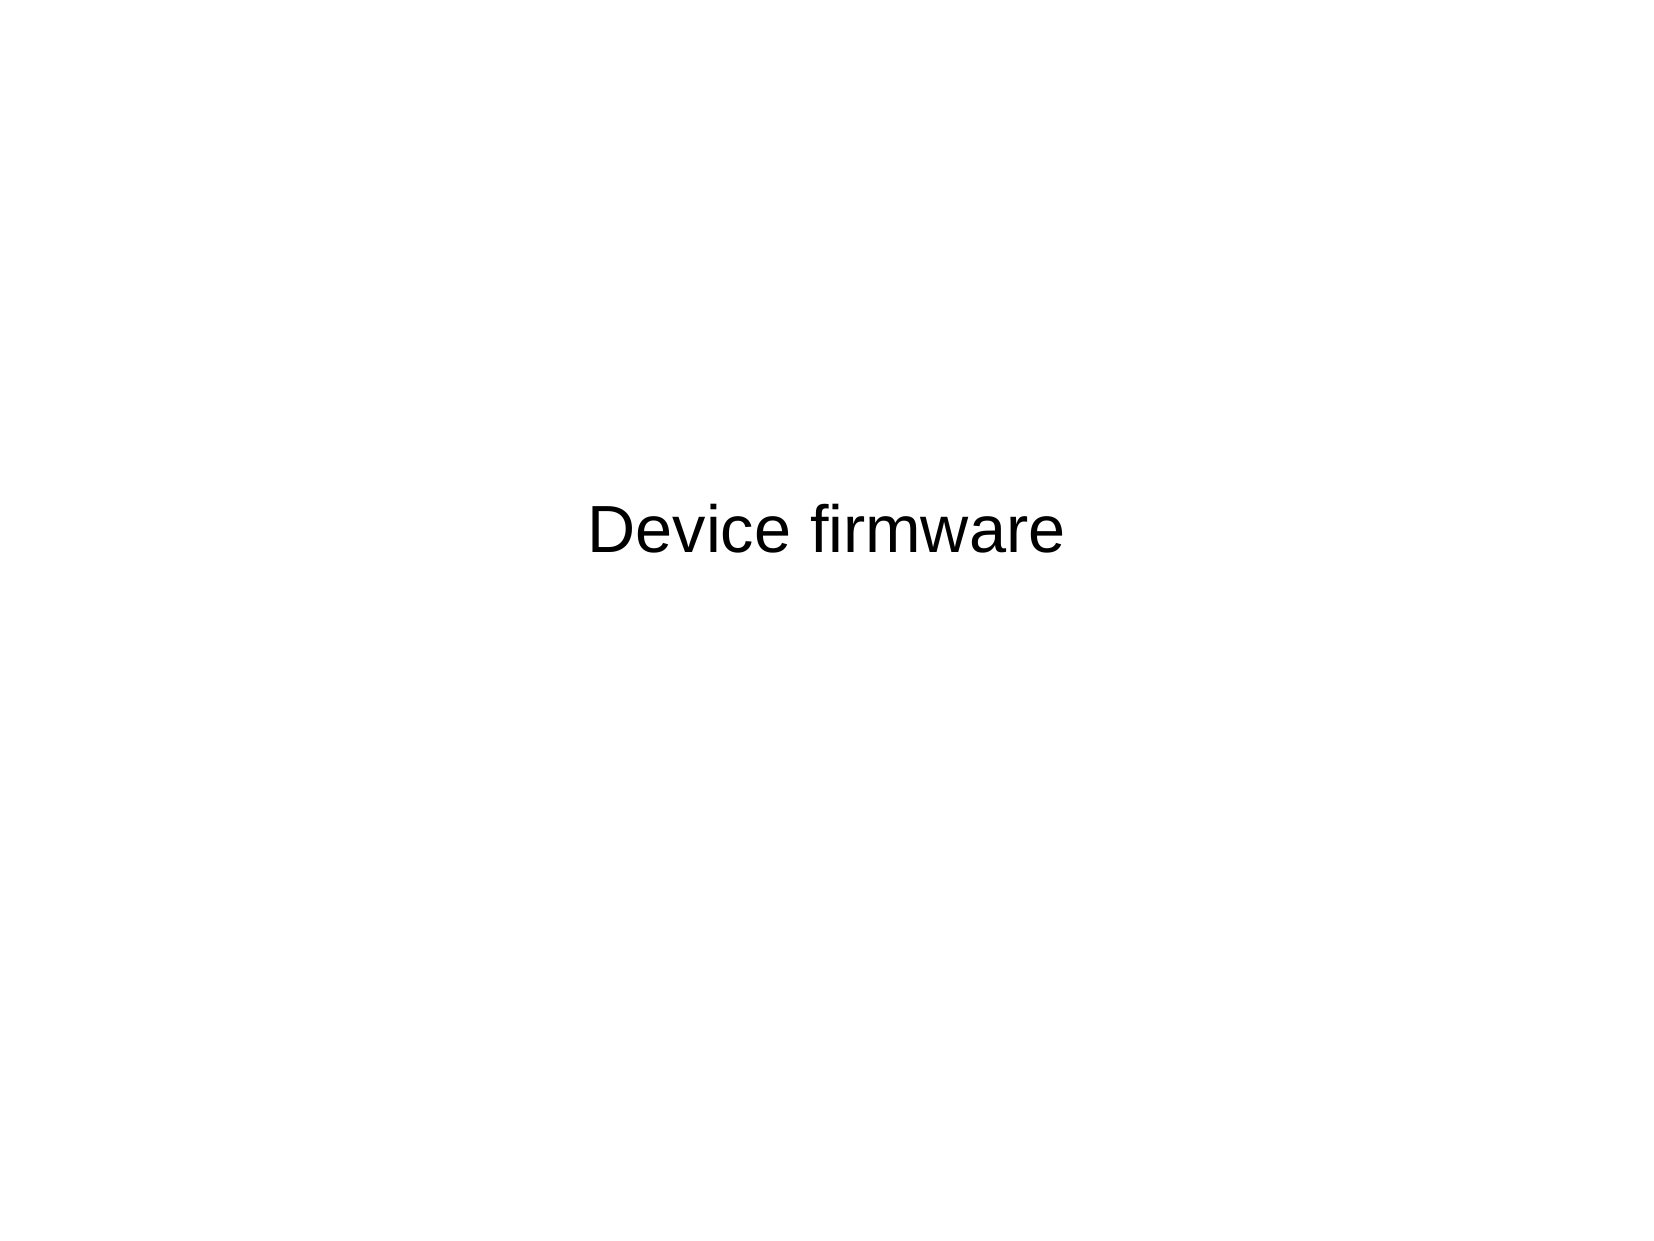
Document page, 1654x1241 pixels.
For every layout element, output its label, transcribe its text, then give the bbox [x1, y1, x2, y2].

subtitle Device firmware [82, 49, 1571, 1010]
